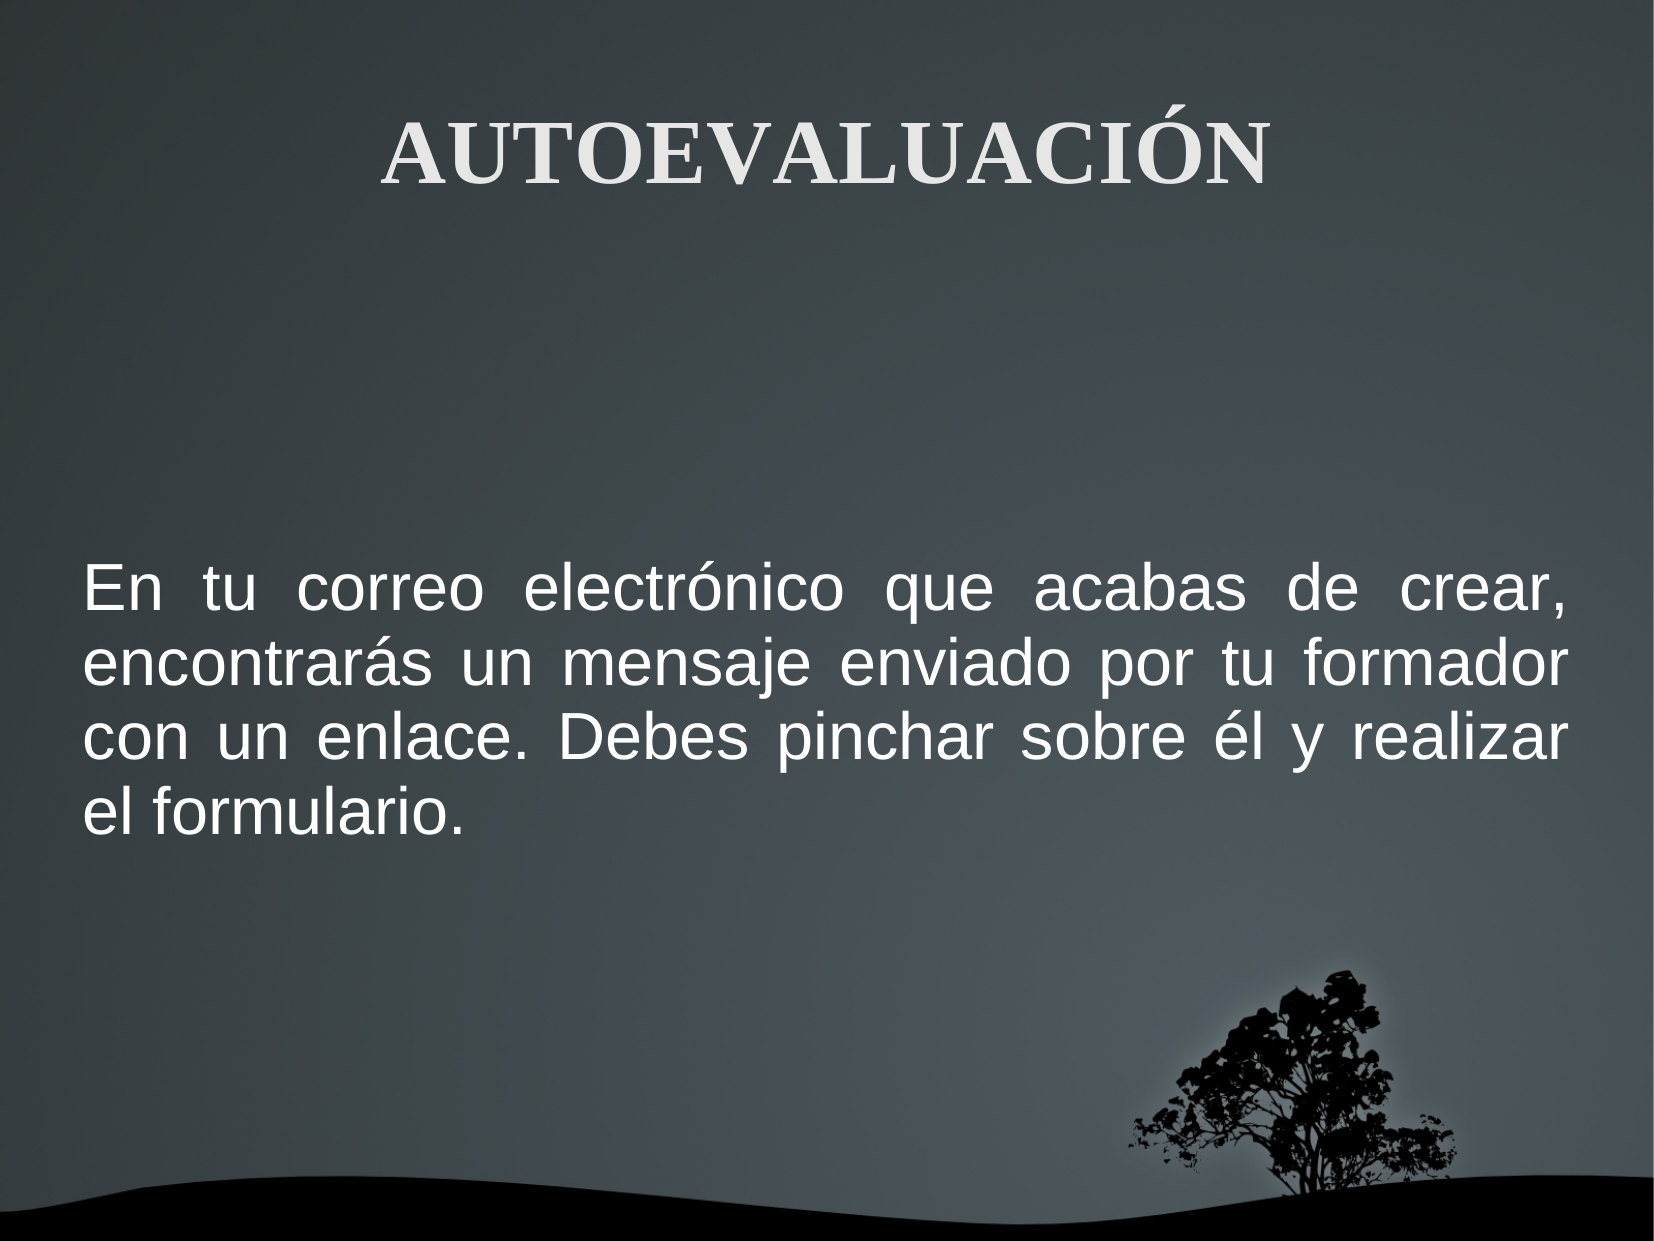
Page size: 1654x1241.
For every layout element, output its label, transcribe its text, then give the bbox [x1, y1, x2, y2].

subtitle En tu correo electrónico que acabas de crear, encontrarás un mensaje enviado por tu formador con un enlace. Debes pinchar sobre él y realizar el formulario. [82, 290, 1571, 1109]
title AUTOEVALUACIÓN [82, 49, 1571, 257]
picture [0, 0, 1654, 1241]
